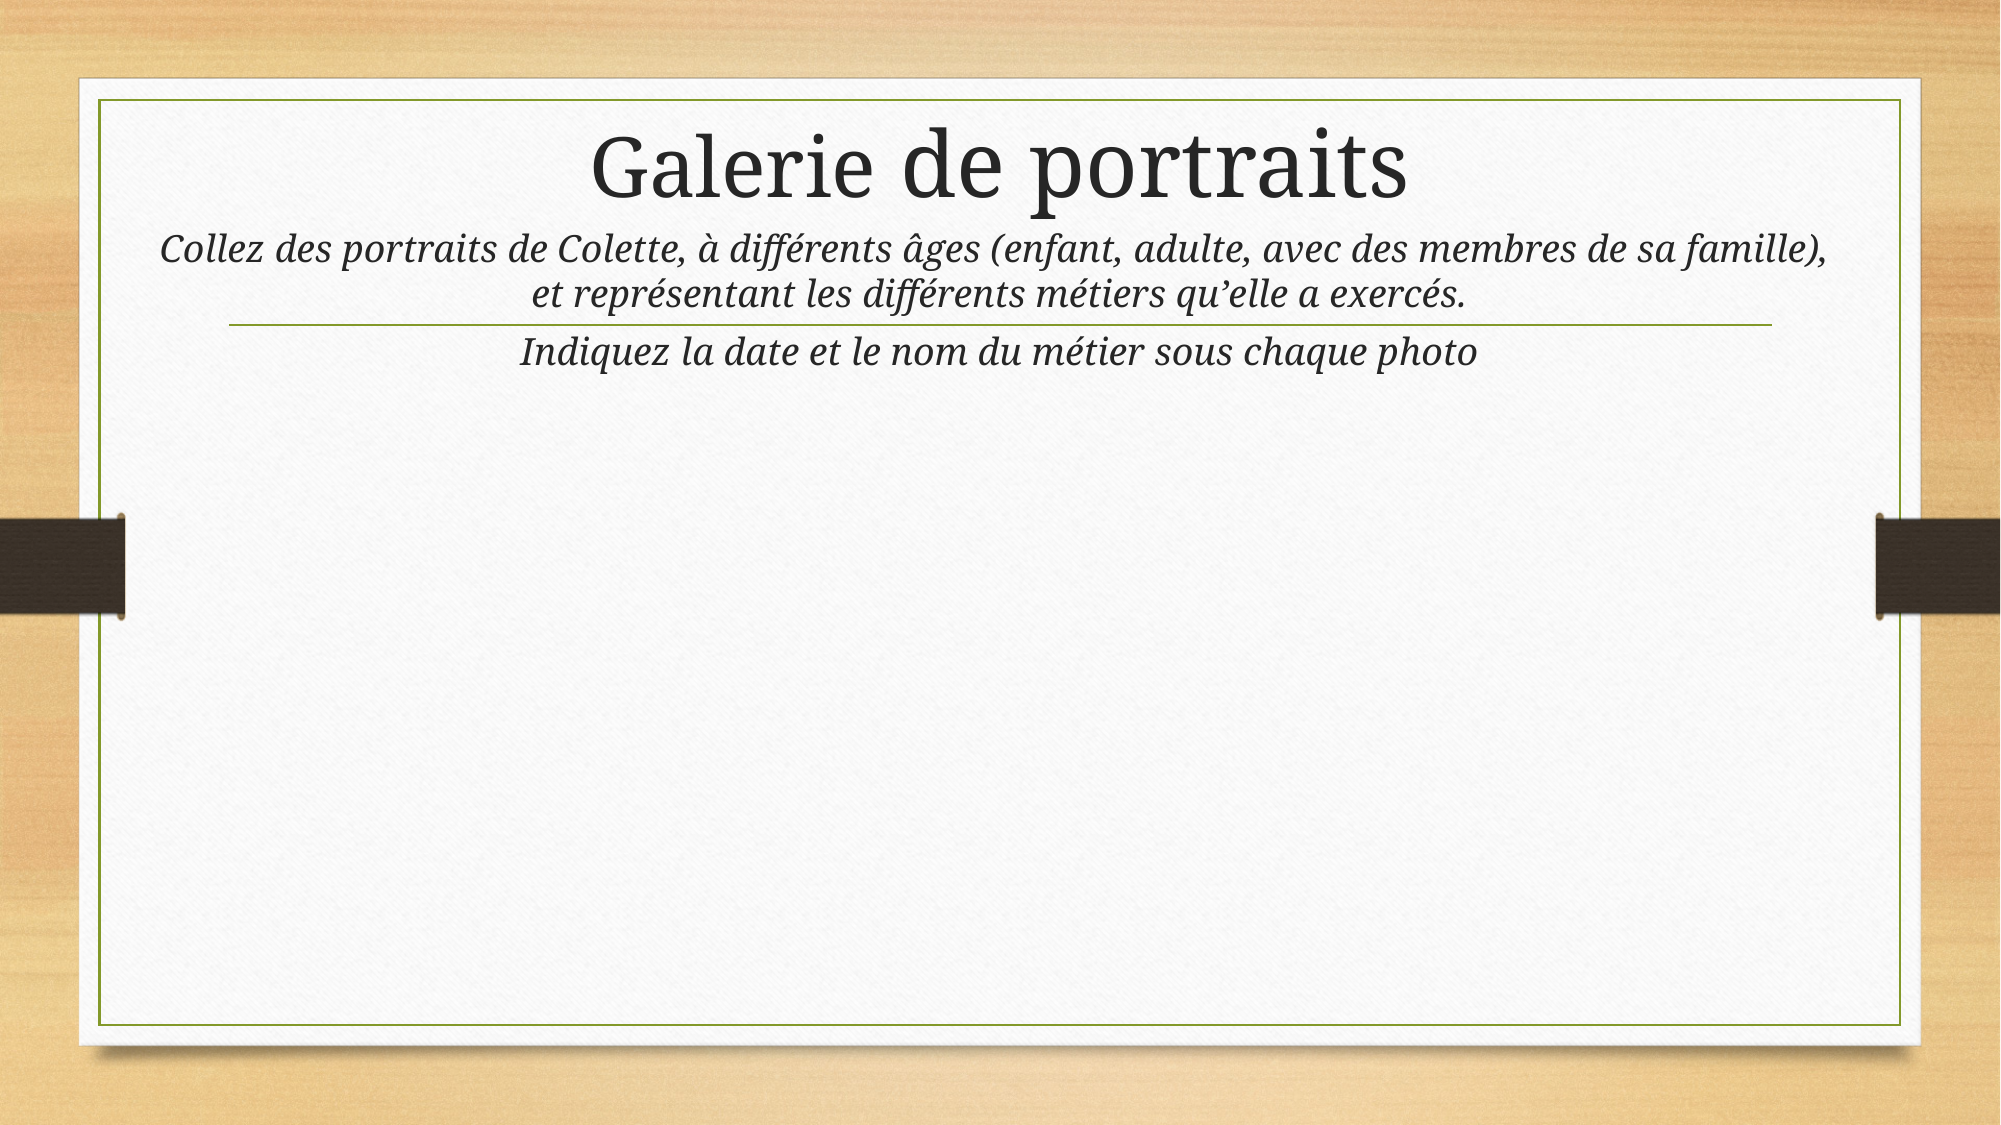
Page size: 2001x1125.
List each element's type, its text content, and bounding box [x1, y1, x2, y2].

text_box Galerie de portraits [212, 55, 1788, 217]
text_box Collez des portraits de Colette, à différents âges (enfant, adulte, avec des membres de sa famille), et représentant les différents métiers qu’elle a exercés. Indiquez la date et le nom du métier sous chaque photo [99, 217, 1900, 291]
